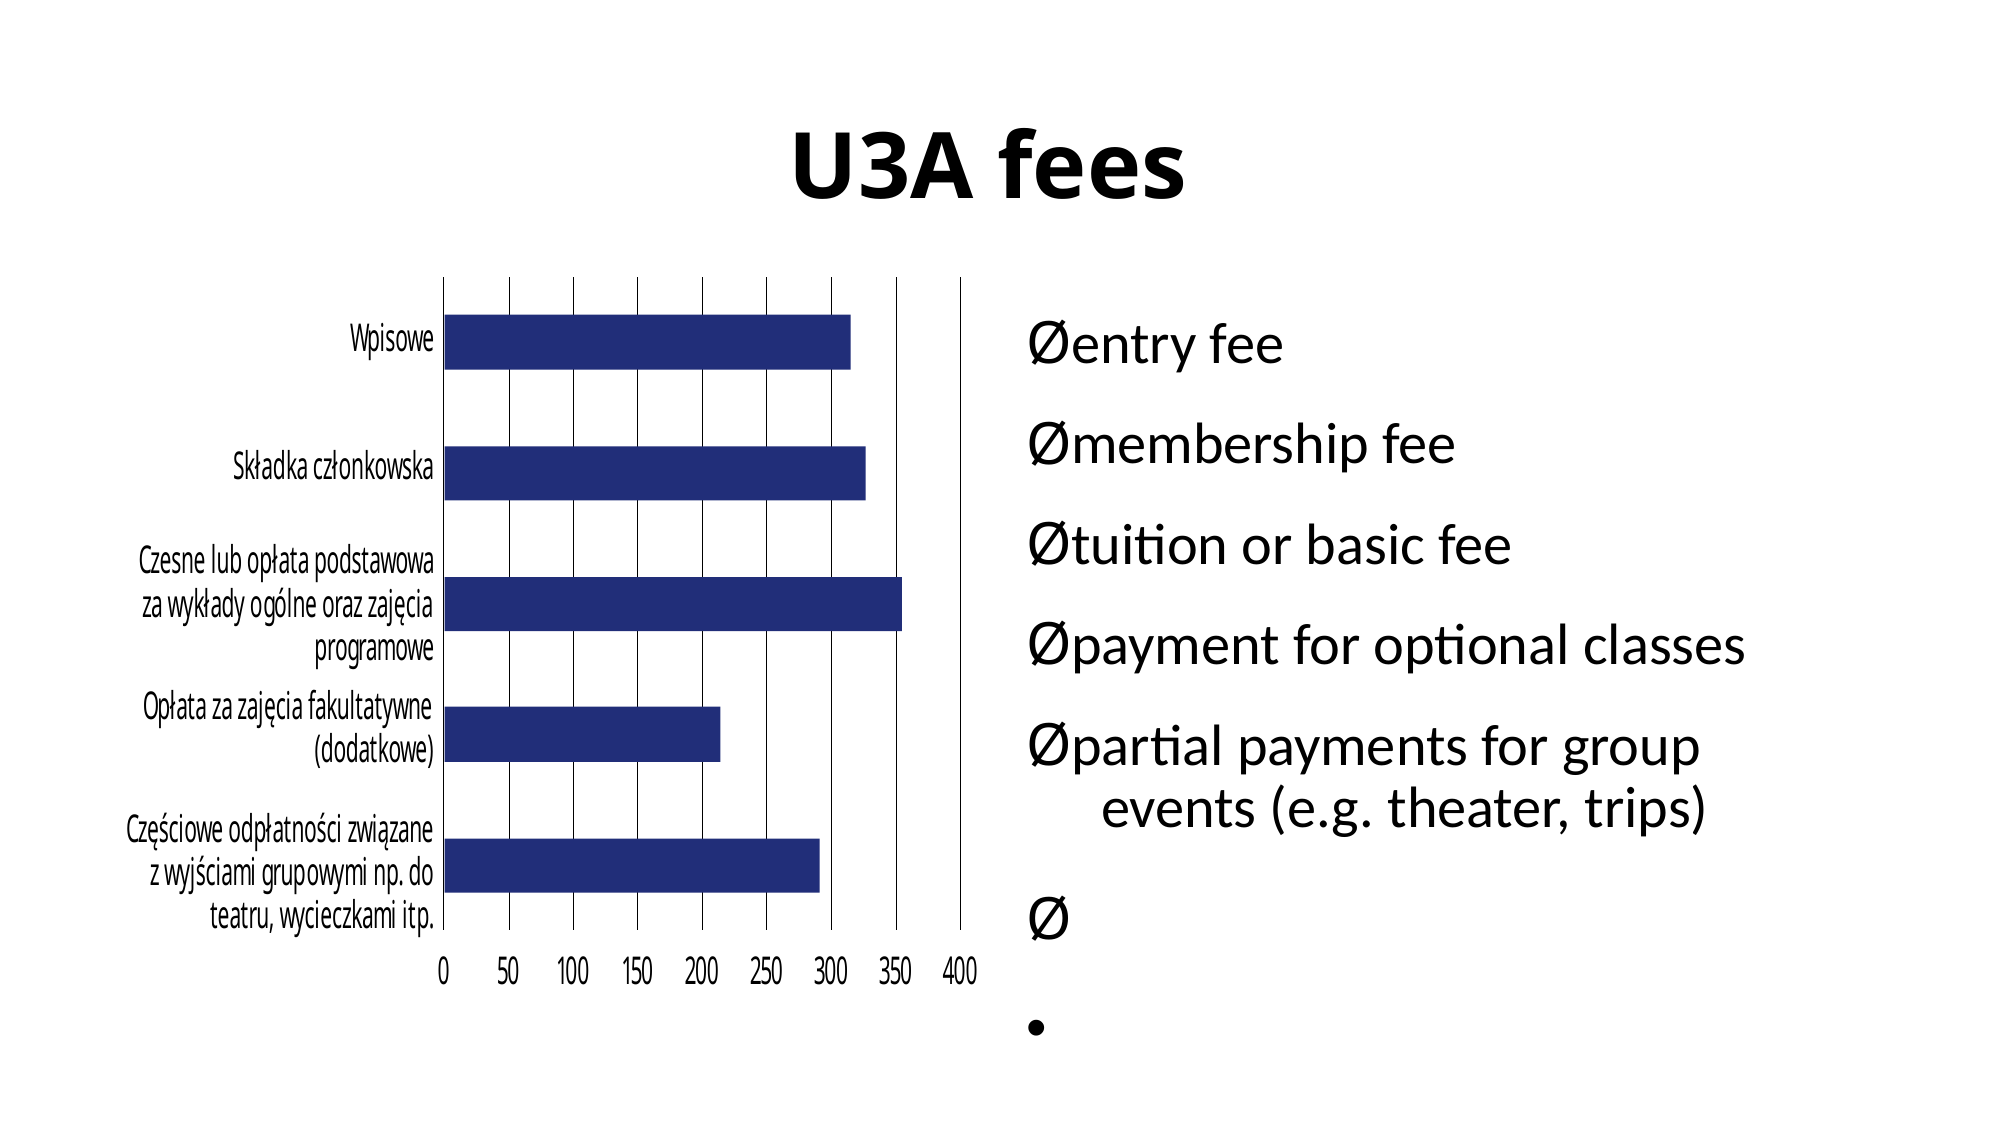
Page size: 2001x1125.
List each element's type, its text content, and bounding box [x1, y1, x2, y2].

list entry fee membership fee tuition or basic fee payment for optional classes partial payments for group events (e.g. theater, trips) [1010, 305, 1861, 1020]
picture [89, 277, 988, 997]
title U3A fees [137, 59, 1863, 278]
